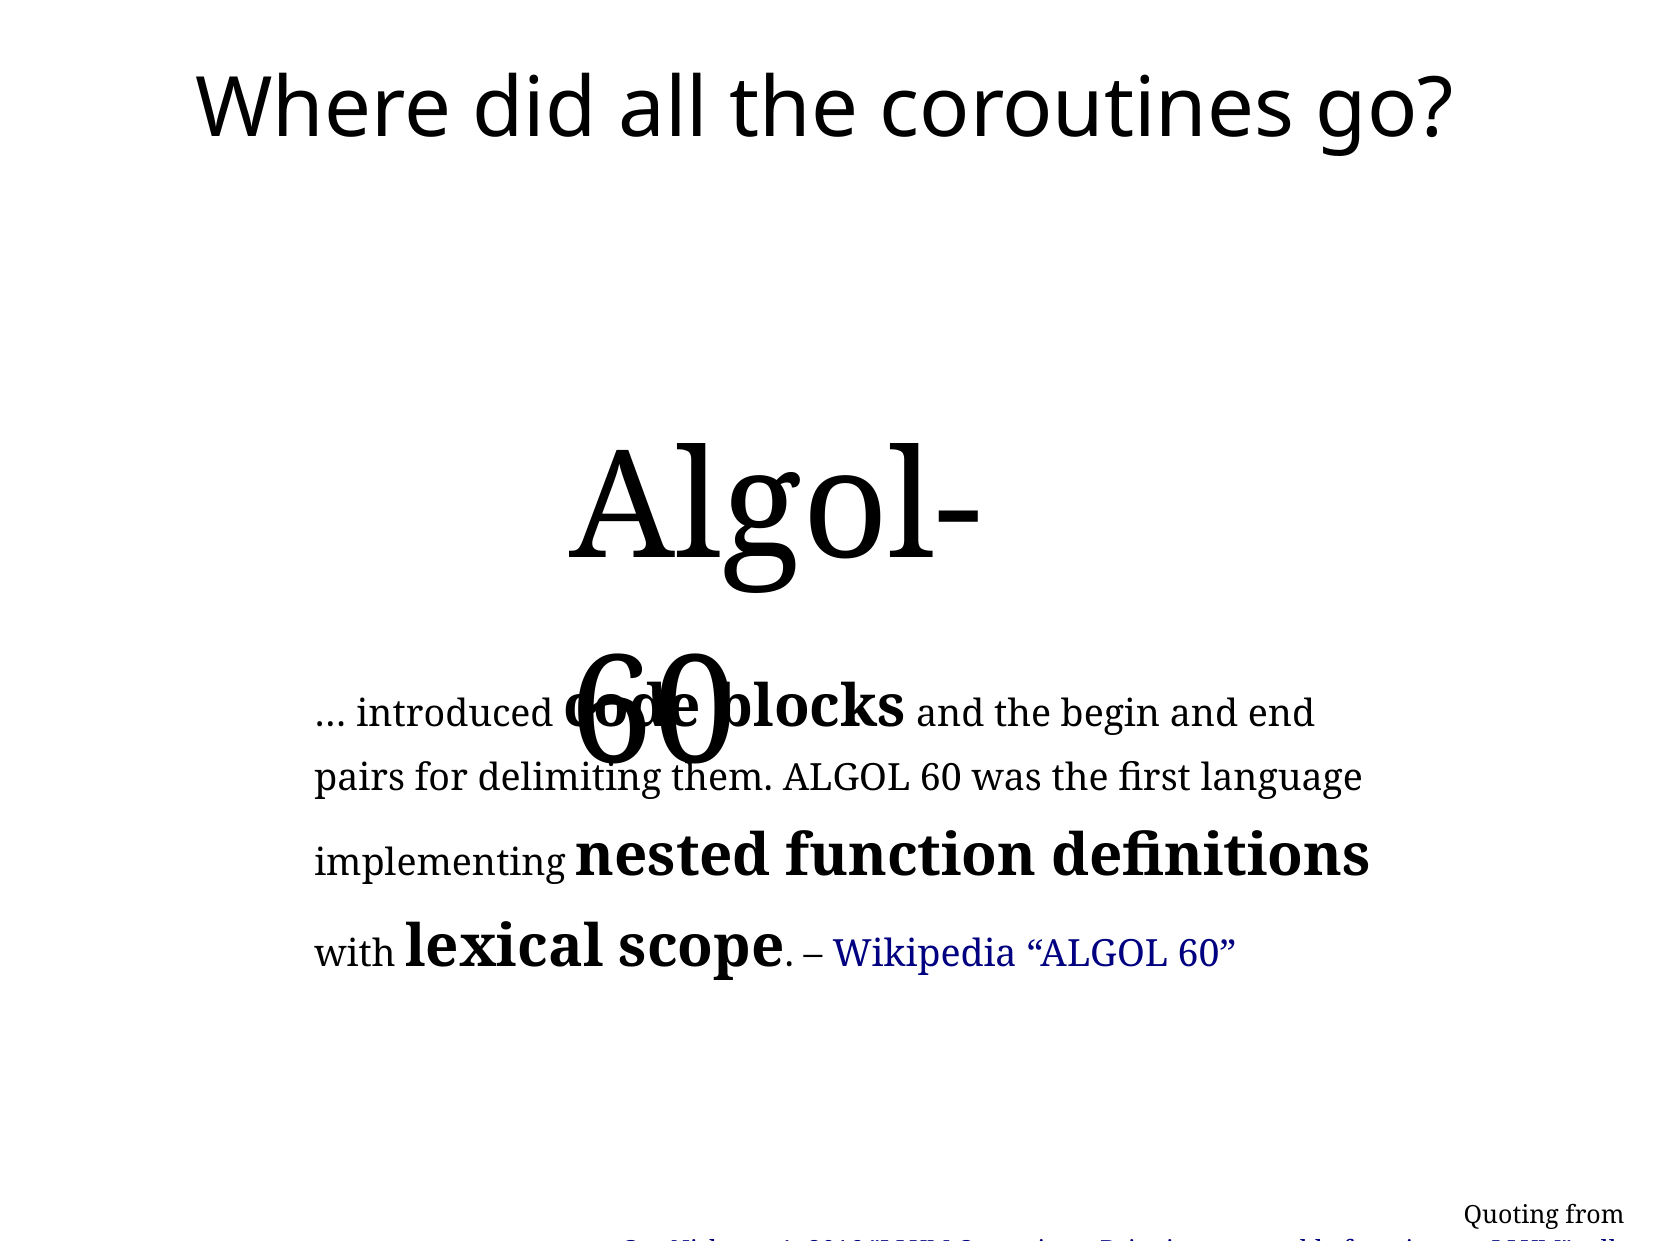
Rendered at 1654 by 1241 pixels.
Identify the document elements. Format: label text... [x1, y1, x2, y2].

text_box Quoting from Gor Nishanov's 2016 "LLVM Coroutines: Bringing resumable functions to LLVM" talk. [581, 1189, 1647, 1241]
text_box Where did all the coroutines go? [30, 39, 1621, 211]
text_box … introduced code blocks and the begin and end pairs for delimiting them. ALGOL 60 was the first language implementing nested function definitions with lexical scope. – Wikipedia “ALGOL 60” [299, 644, 1395, 971]
text_box Algol-60 [555, 390, 1111, 556]
